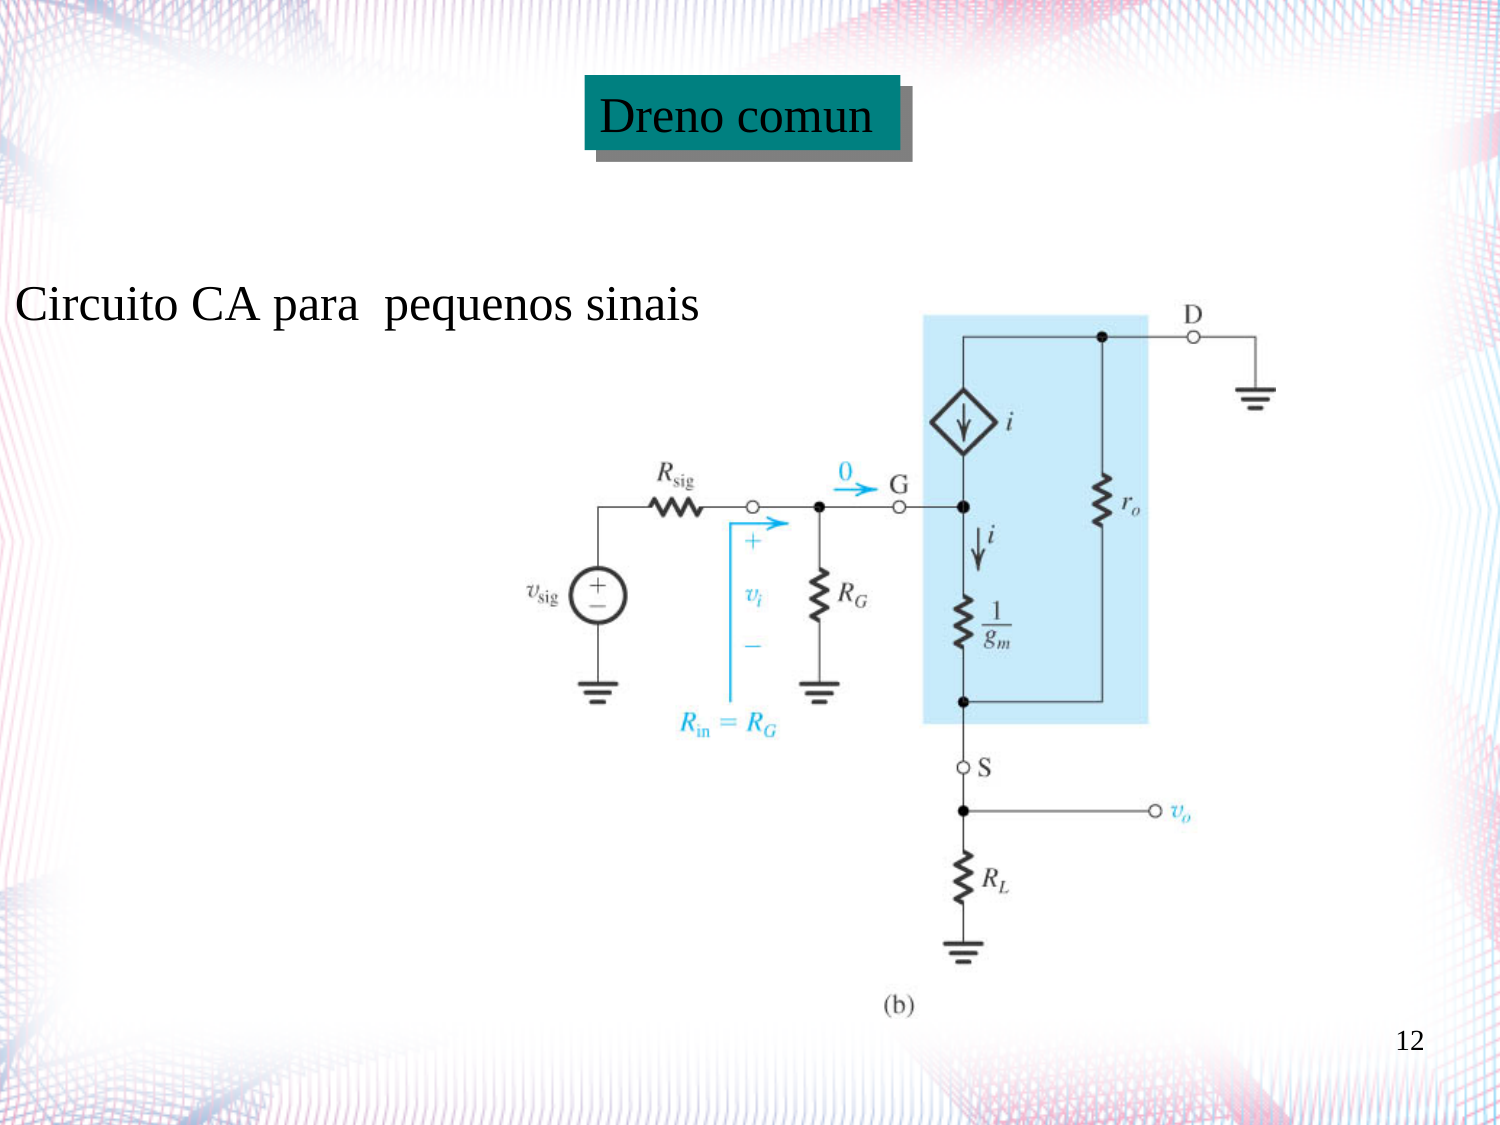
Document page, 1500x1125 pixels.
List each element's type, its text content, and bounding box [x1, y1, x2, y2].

picture [0, 0, 1500, 1125]
text_box Dreno comun [584, 75, 901, 151]
text_box Circuito CA para pequenos sinais [0, 262, 751, 338]
